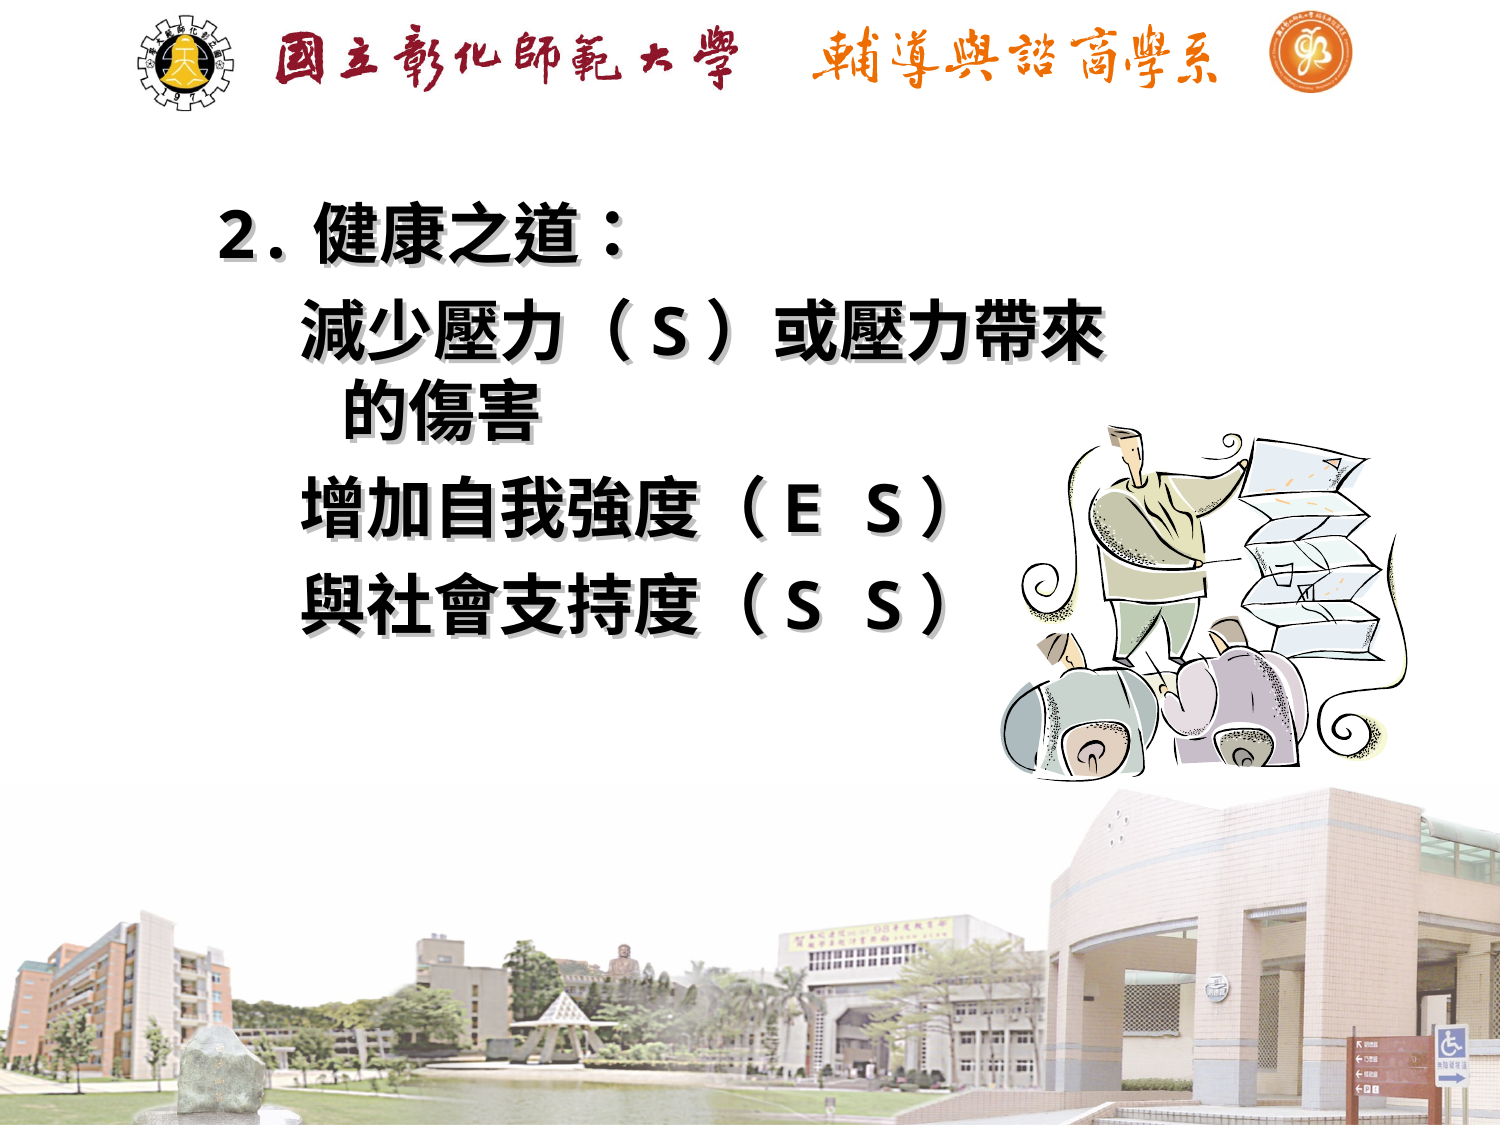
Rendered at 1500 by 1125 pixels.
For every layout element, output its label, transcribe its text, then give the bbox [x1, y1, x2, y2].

picture [998, 420, 1412, 786]
list 2.健康之道： 減少壓力（S）或壓力帶來的傷害 增加自我強度（E S） 與社會支持度（S S） [76, 184, 1164, 885]
